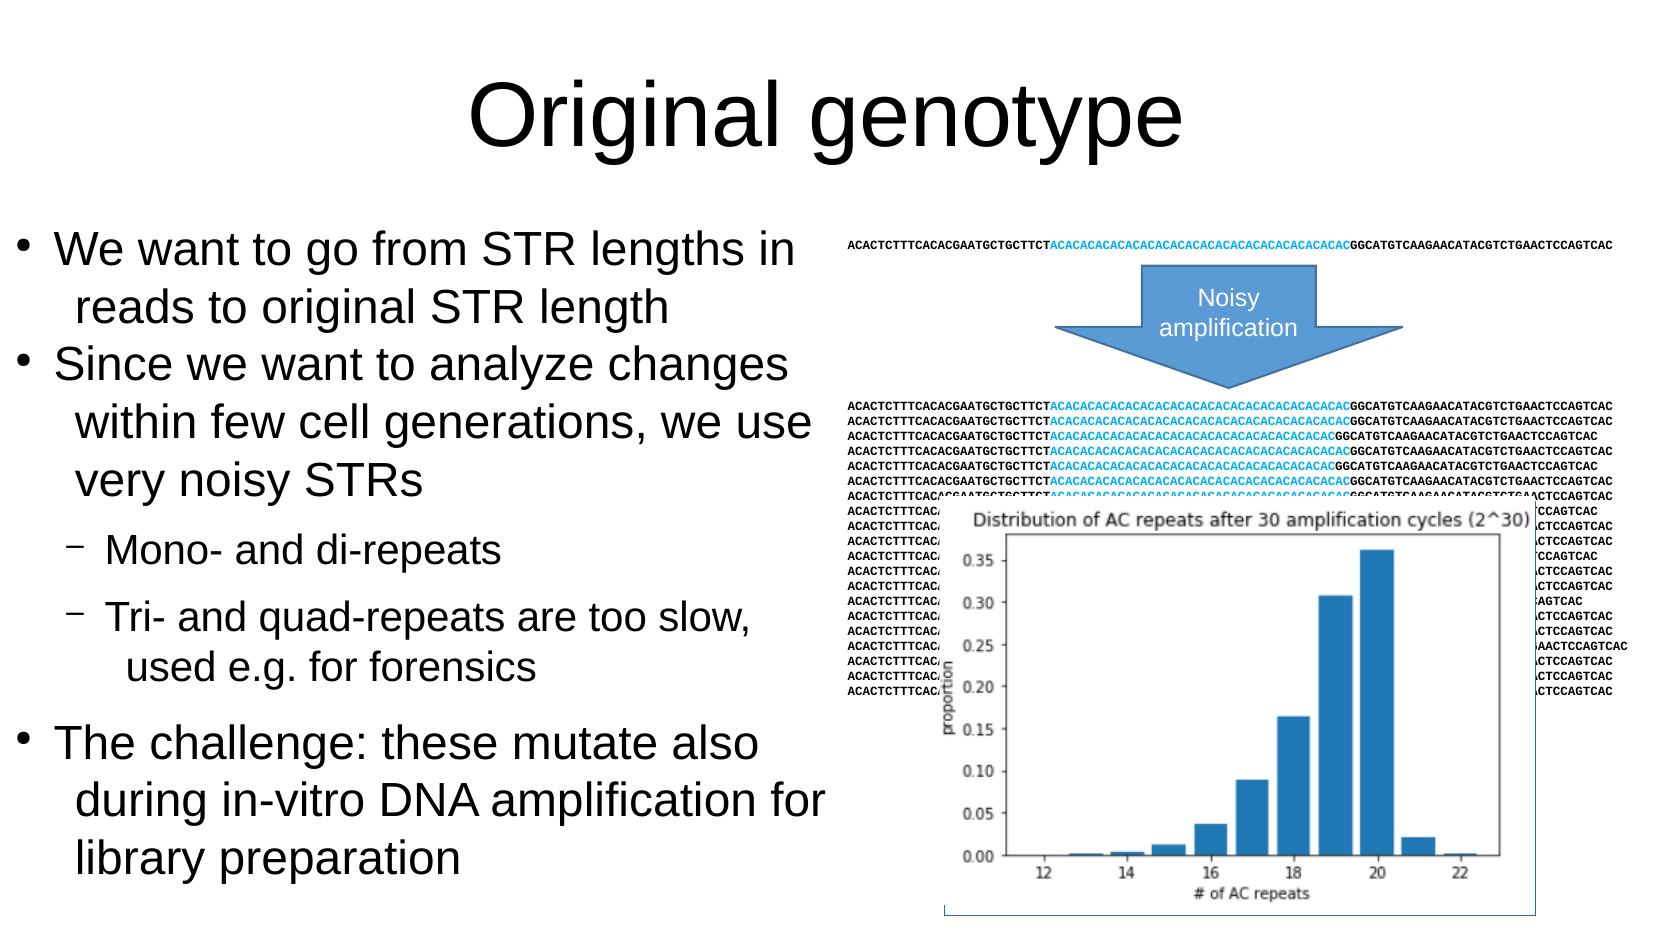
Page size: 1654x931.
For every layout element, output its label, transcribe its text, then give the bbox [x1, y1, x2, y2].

text_box [944, 501, 1536, 916]
text_box ACACTCTTTCACACGAATGCTGCTTCTACACACACACACACACACACACACACACACACACACACACGGCATGTCAAGAACATACGTCTGAACTCCAGTCAC [833, 229, 1654, 260]
title Original genotype [82, 37, 1571, 193]
text_box ACACTCTTTCACACGAATGCTGCTTCTACACACACACACACACACACACACACACACACACACACACGGCATGTCAAGAACATACGTCTGAACTCCAGTCAC ACACTCTTTCACACGAATGCTGCTTCTACACACACACACACACACACACACACACACACACACACACGGCATGTCAAGAACATACGTCTGAACTCCAGTCAC ACACTCTTTCACACGAATGCTGCTTCTACACACACACACACACACACACACACACACACACACACGGCATGTCAAGAACATACGTCTGAACTCCAGTCAC ACACTCTTTCACACGAATGCTGCTTCTACACACACACACACACACACACACACACACACACACACACGGCATGTCAAGAACATACGTCTGAACTCCAGTCAC ACACTCTTTCACACGAATGCTGCTTCTACACACACACACACACACACACACACACACACACACACGGCATGTCAAGAACATACGTCTGAACTCCAGTCAC ACACTCTTTCACACGAATGCTGCTTCTACACACACACACACACACACACACACACACACACACACACGGCATGTCAAGAACATACGTCTGAACTCCAGTCAC ACACTCTTTCACACGAATGCTGCTTCTACACACACACACACACACACACACACACACACACACACACGGCATGTCAAGAACATACGTCTGAACTCCAGTCAC ACACTCTTTCACACGAATGCTGCTTCTACACACACACACACACACACACACACACACACACACACGGCATGTCAAGAACATACGTCTGAACTCCAGTCAC ACACTCTTTCACACGAATGCTGCTTCTACACACACACACACACACACACACACACACACACACACACGGCATGTCAAGAACATACGTCTGAACTCCAGTCAC ACACTCTTTCACACGAATGCTGCTTCTACACACACACACACACACACACACACACACACACACACACGGCATGTCAAGAACATACGTCTGAACTCCAGTCAC ACACTCTTTCACACGAATGCTGCTTCTACACACACACACACACACACACACACACACACACACACGGCATGTCAAGAACATACGTCTGAACTCCAGTCAC ACACTCTTTCACACGAATGCTGCTTCTACACACACACACACACACACACACACACACACACACACACGGCATGTCAAGAACATACGTCTGAACTCCAGTCAC ACACTCTTTCACACGAATGCTGCTTCTACACACACACACACACACACACACACACACACACACACACGGCATGTCAAGAACATACGTCTGAACTCCAGTCAC ACACTCTTTCACACGAATGCTGCTTCTACACACACACACACACACACACACACACACACACACGGCATGTCAAGAACATACGTCTGAACTCCAGTCAC ACACTCTTTCACACGAATGCTGCTTCTACACACACACACACACACACACACACACACACACACACACGGCATGTCAAGAACATACGTCTGAACTCCAGTCAC ACACTCTTTCACACGAATGCTGCTTCTACACACACACACACACACACACACACACACACACACACACGGCATGTCAAGAACATACGTCTGAACTCCAGTCAC ACACTCTTTCACACGAATGCTGCTTCTACACACACACACACACACACACACACACACACACACACACACGGCATGTCAAGAACATACGTCTGAACTCCAGTCAC ACACTCTTTCACACGAATGCTGCTTCTACACACACACACACACACACACACACACACACACACACACGGCATGTCAAGAACATACGTCTGAACTCCAGTCAC ACACTCTTTCACACGAATGCTGCTTCTACACACACACACACACACACACACACACACACACACACACGGCATGTCAAGAACATACGTCTGAACTCCAGTCAC ACACTCTTTCACACGAATGCTGCTTCTACACACACACACACACACACACACACACACACACACACACGGCATGTCAAGAACATACGTCTGAACTCCAGTCAC [833, 390, 1654, 721]
picture [939, 496, 1535, 905]
list We want to go from STR lengths in reads to original STR length Since we want to analyze changes within few cell generations, we use very noisy STRs Mono- and di-repeats Tri- and quad-repeats are too slow, used e.g. for forensics The challenge: these mutate also during in-vitro DNA amplification for library preparation [0, 217, 833, 886]
text_box Noisy amplification [1054, 265, 1403, 389]
